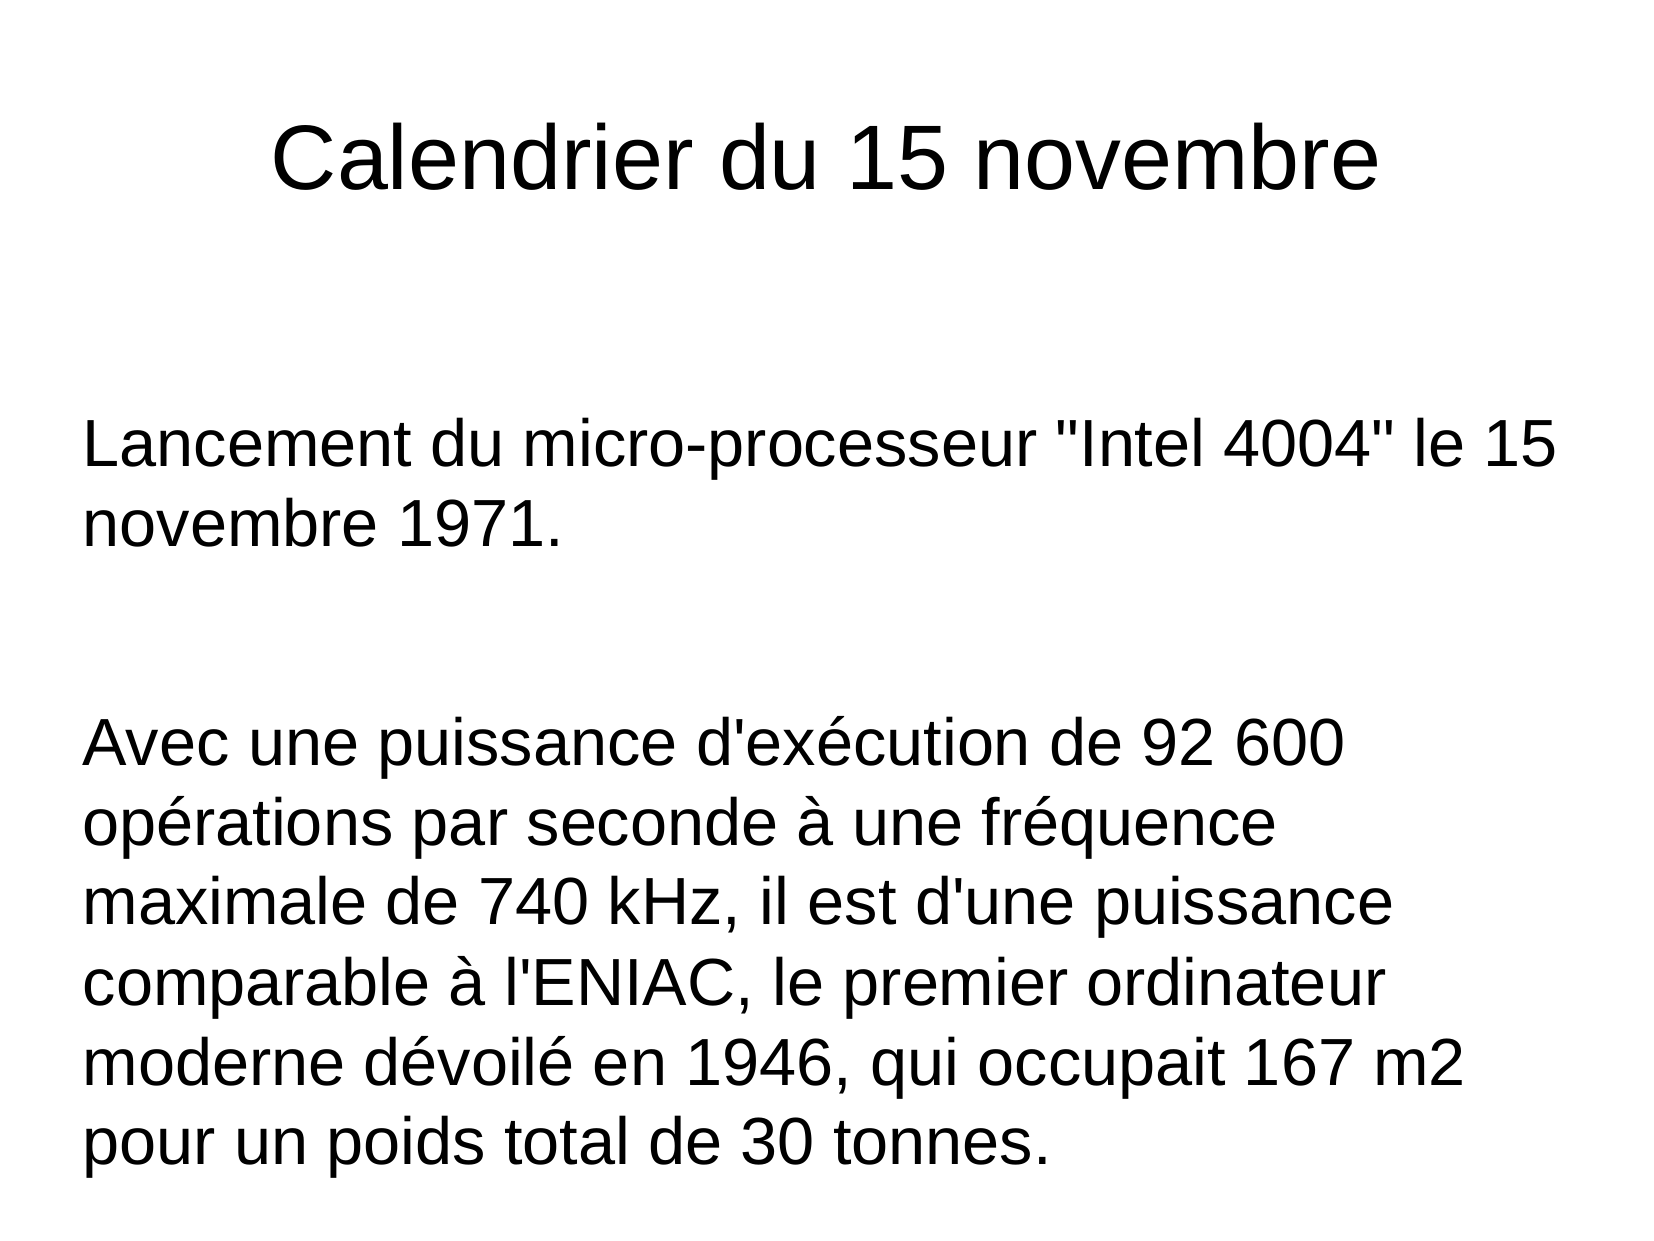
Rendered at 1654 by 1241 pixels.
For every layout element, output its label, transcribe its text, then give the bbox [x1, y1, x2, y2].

list Lancement du micro-processeur "Intel 4004" le 15 novembre 1971. Avec une puissance d'exécution de 92 600 opérations par seconde à une fréquence maximale de 740 kHz, il est d'une puissance comparable à l'ENIAC, le premier ordinateur moderne dévoilé en 1946, qui occupait 167 m2 pour un poids total de 30 tonnes. [82, 290, 1571, 1127]
title Calendrier du 15 novembre [82, 49, 1571, 257]
